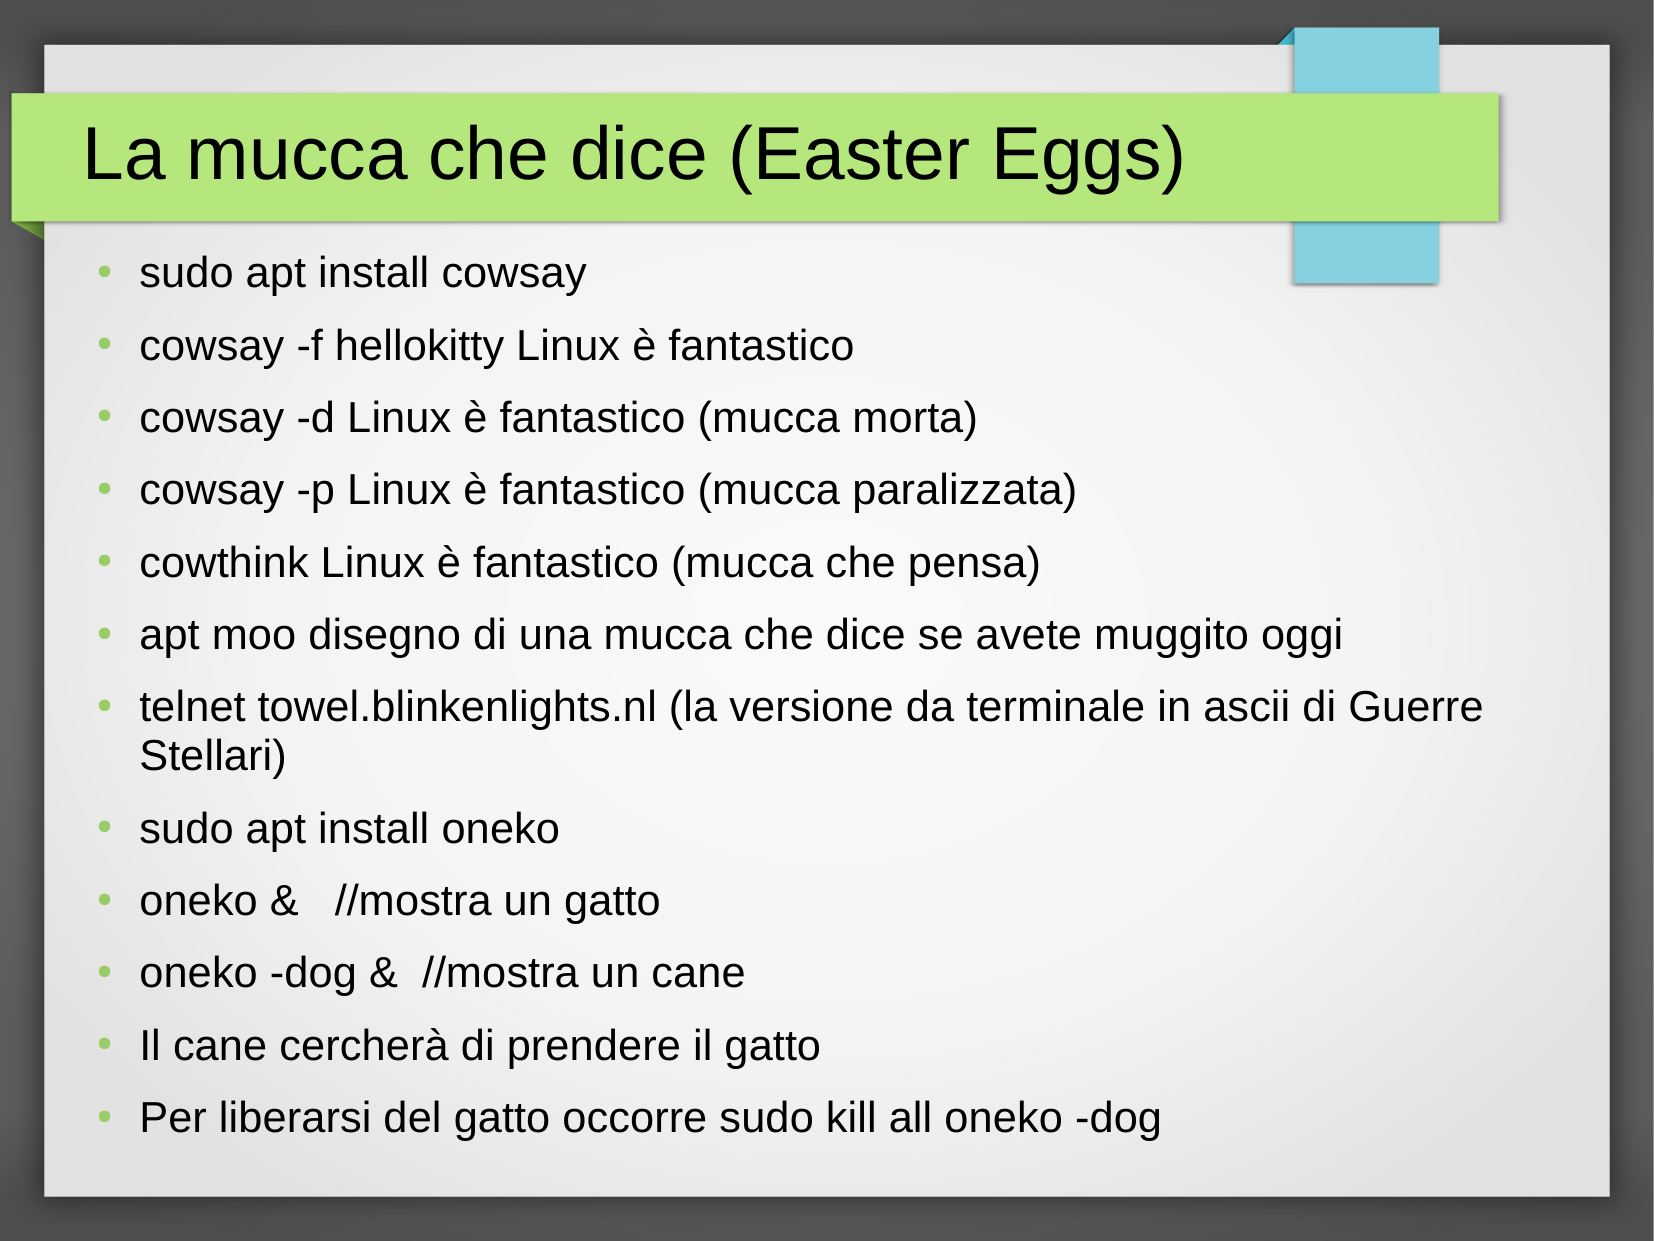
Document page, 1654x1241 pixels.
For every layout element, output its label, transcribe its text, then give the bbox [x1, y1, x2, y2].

title La mucca che dice (Easter Eggs) [82, 94, 1264, 213]
picture [0, 0, 1654, 1241]
list sudo apt install cowsay cowsay -f hellokitty Linux è fantastico cowsay -d Linux è fantastico (mucca morta) cowsay -p Linux è fantastico (mucca paralizzata) cowthink Linux è fantastico (mucca che pensa) apt moo disegno di una mucca che dice se avete muggito oggi telnet towel.blinkenlights.nl (la versione da terminale in ascii di Guerre Stellari) sudo apt install oneko oneko & //mostra un gatto oneko -dog & //mostra un cane Il cane cercherà di prendere il gatto Per liberarsi del gatto occorre sudo kill all oneko -dog [82, 248, 1571, 1146]
